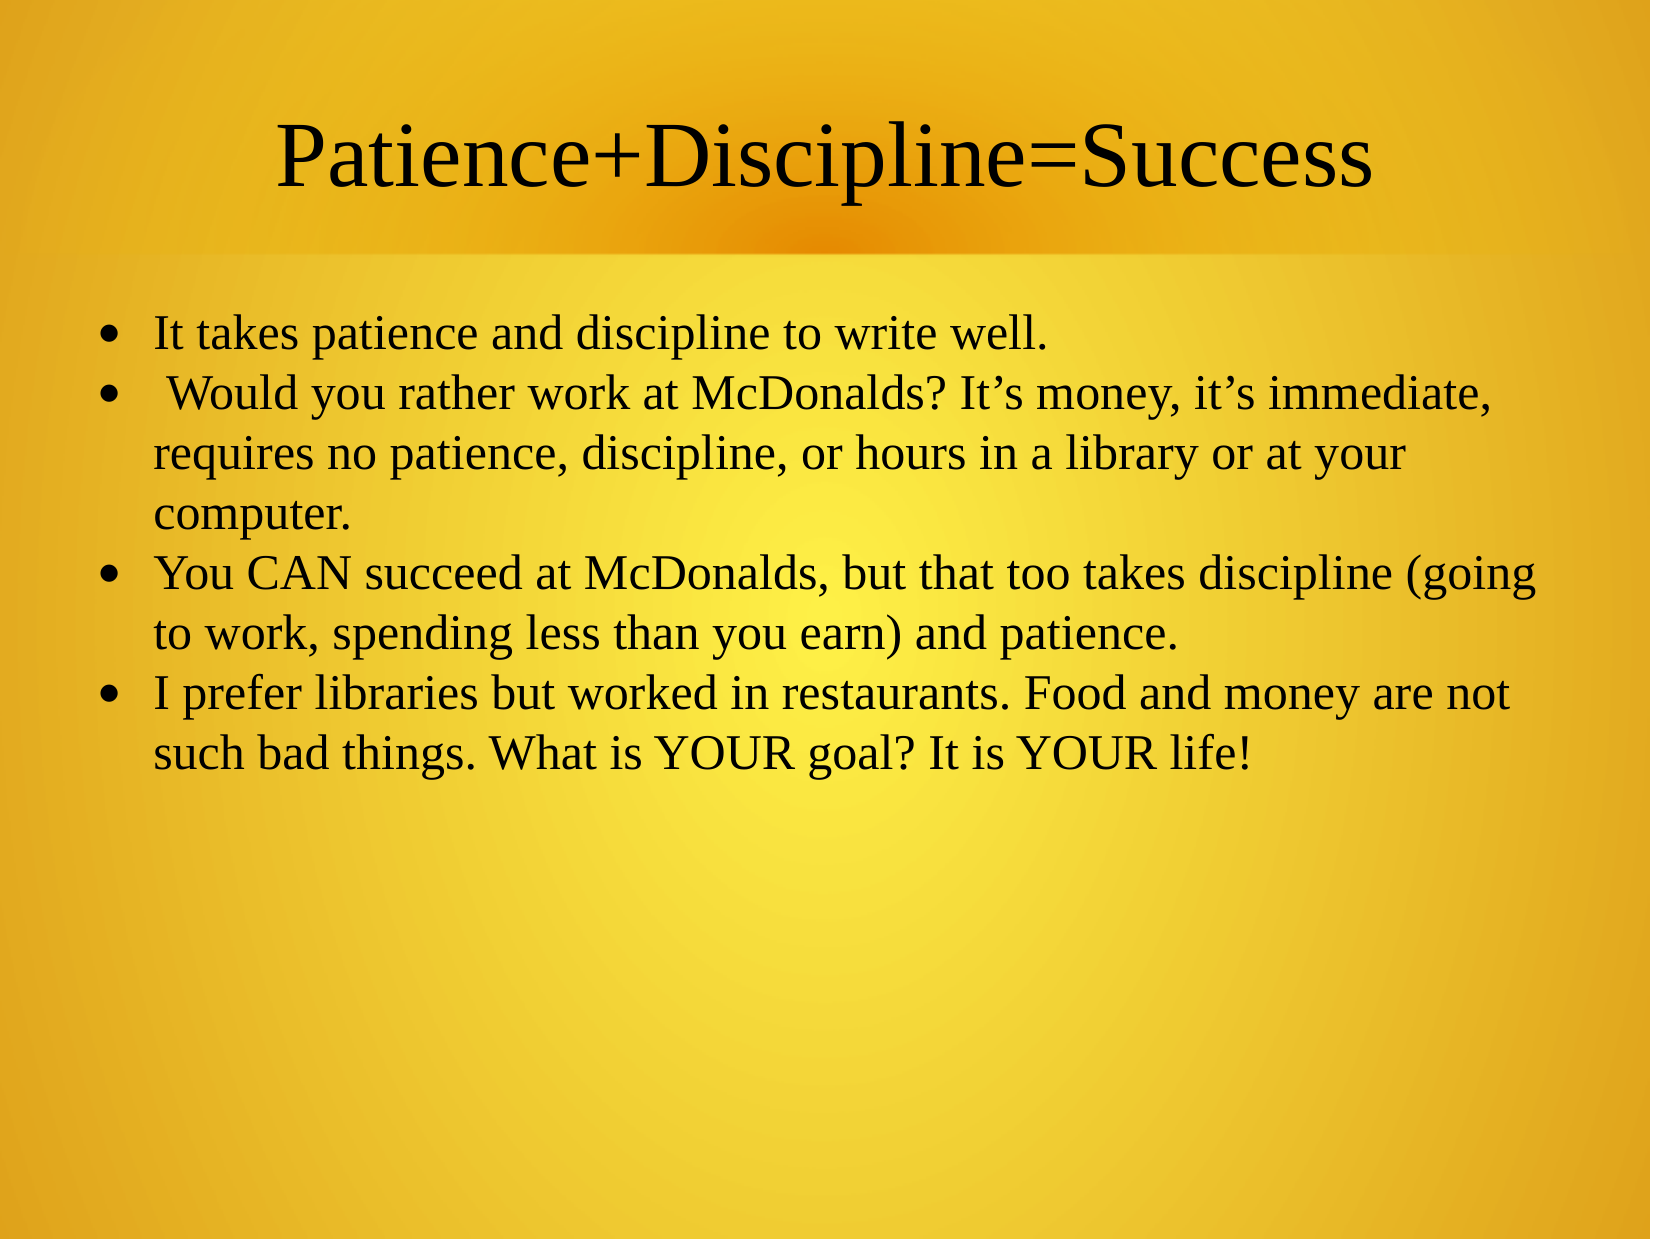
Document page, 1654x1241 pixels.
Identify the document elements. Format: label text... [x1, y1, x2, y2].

text_box It takes patience and discipline to write well. Would you rather work at McDonalds? It’s money, it’s immediate, requires no patience, discipline, or hours in a library or at your computer. You CAN succeed at McDonalds, but that too takes discipline (going to work, spending less than you earn) and patience. I prefer libraries but worked in restaurants. Food and money are not such bad things. What is YOUR goal? It is YOUR life! [82, 299, 1571, 1019]
picture [0, 0, 1650, 1239]
text_box Patience+Discipline=Success [82, 47, 1571, 252]
